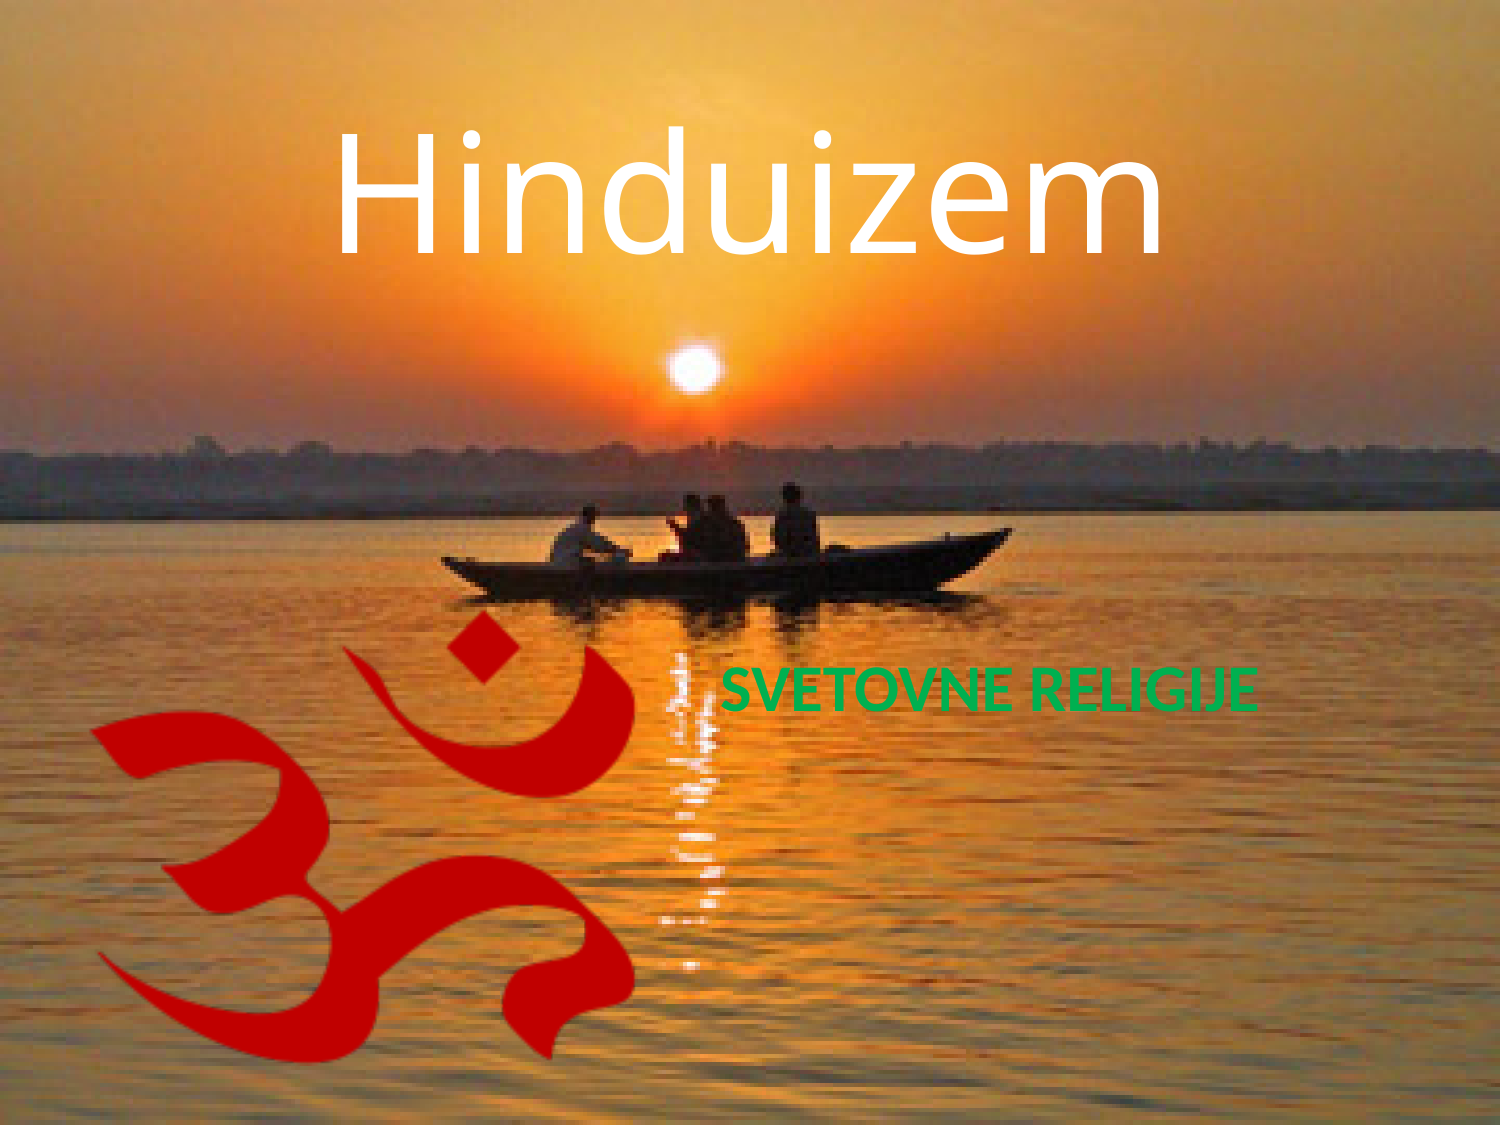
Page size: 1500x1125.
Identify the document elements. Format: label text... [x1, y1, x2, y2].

picture [0, 0, 1500, 1125]
title Hinduizem [112, 66, 1388, 308]
subtitle SVETOVNE RELIGIJE [638, 637, 1275, 925]
